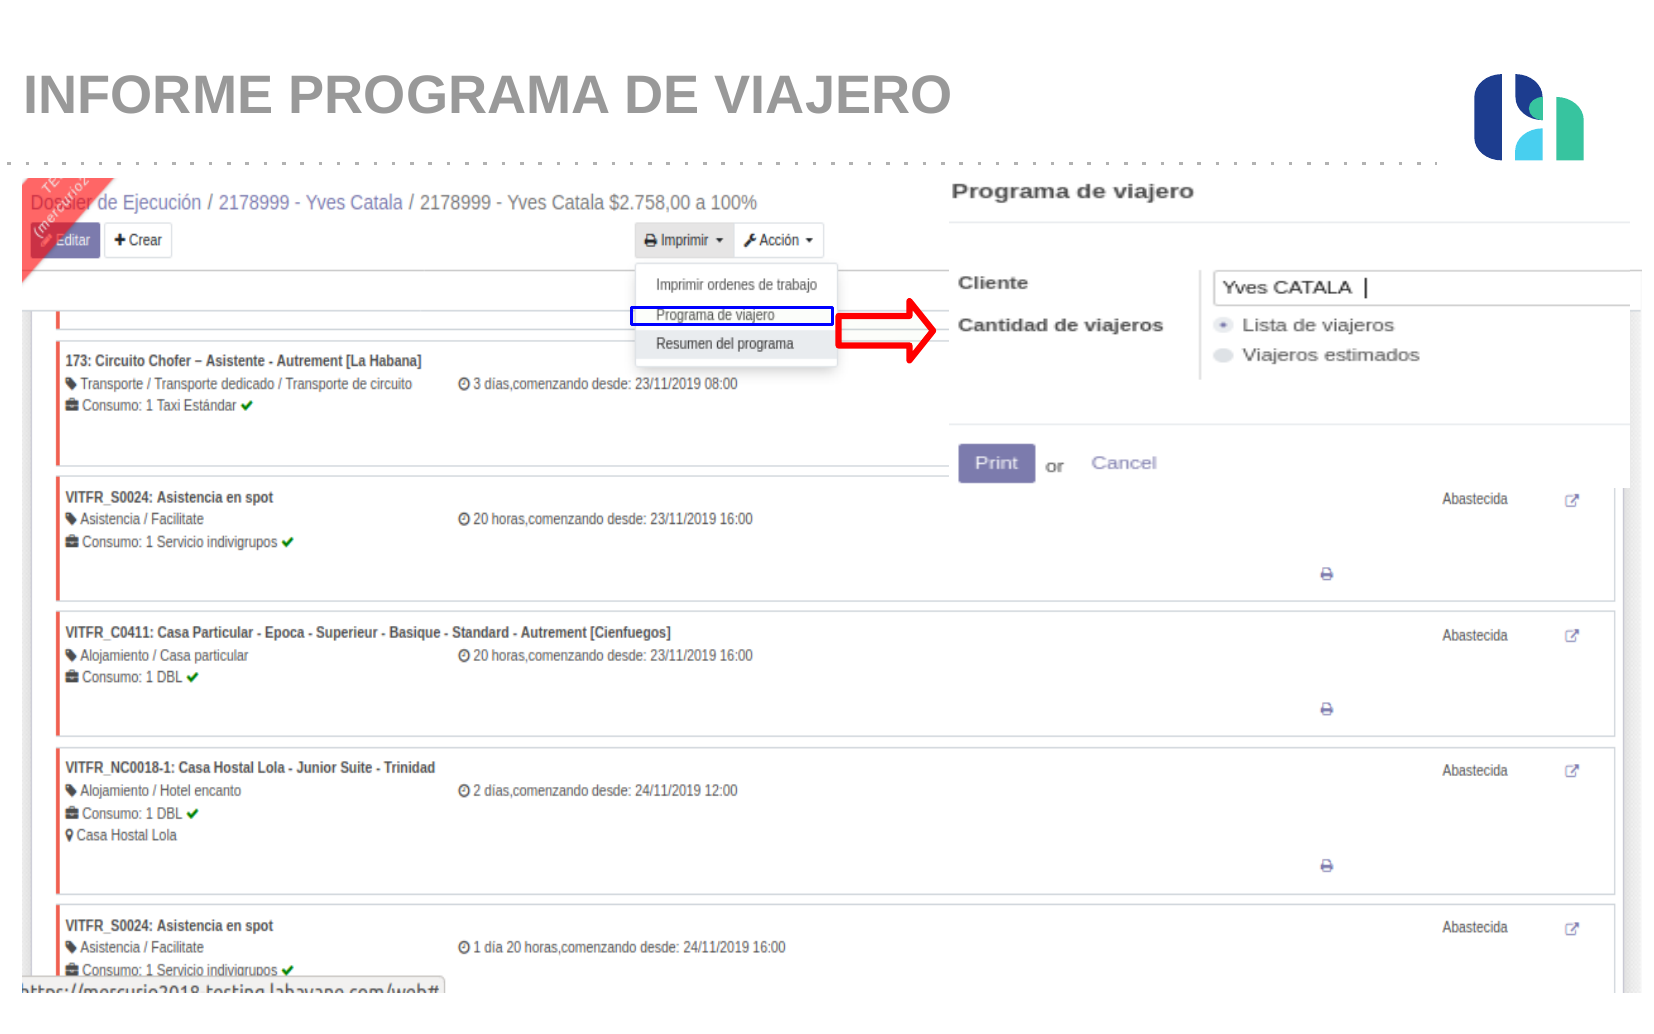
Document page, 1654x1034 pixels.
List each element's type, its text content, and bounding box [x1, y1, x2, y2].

text_box [838, 301, 934, 361]
picture [1474, 74, 1584, 161]
text_box [631, 307, 833, 325]
picture [22, 178, 1642, 993]
text_box INFORME PROGRAMA DE VIAJERO [23, 64, 1571, 126]
